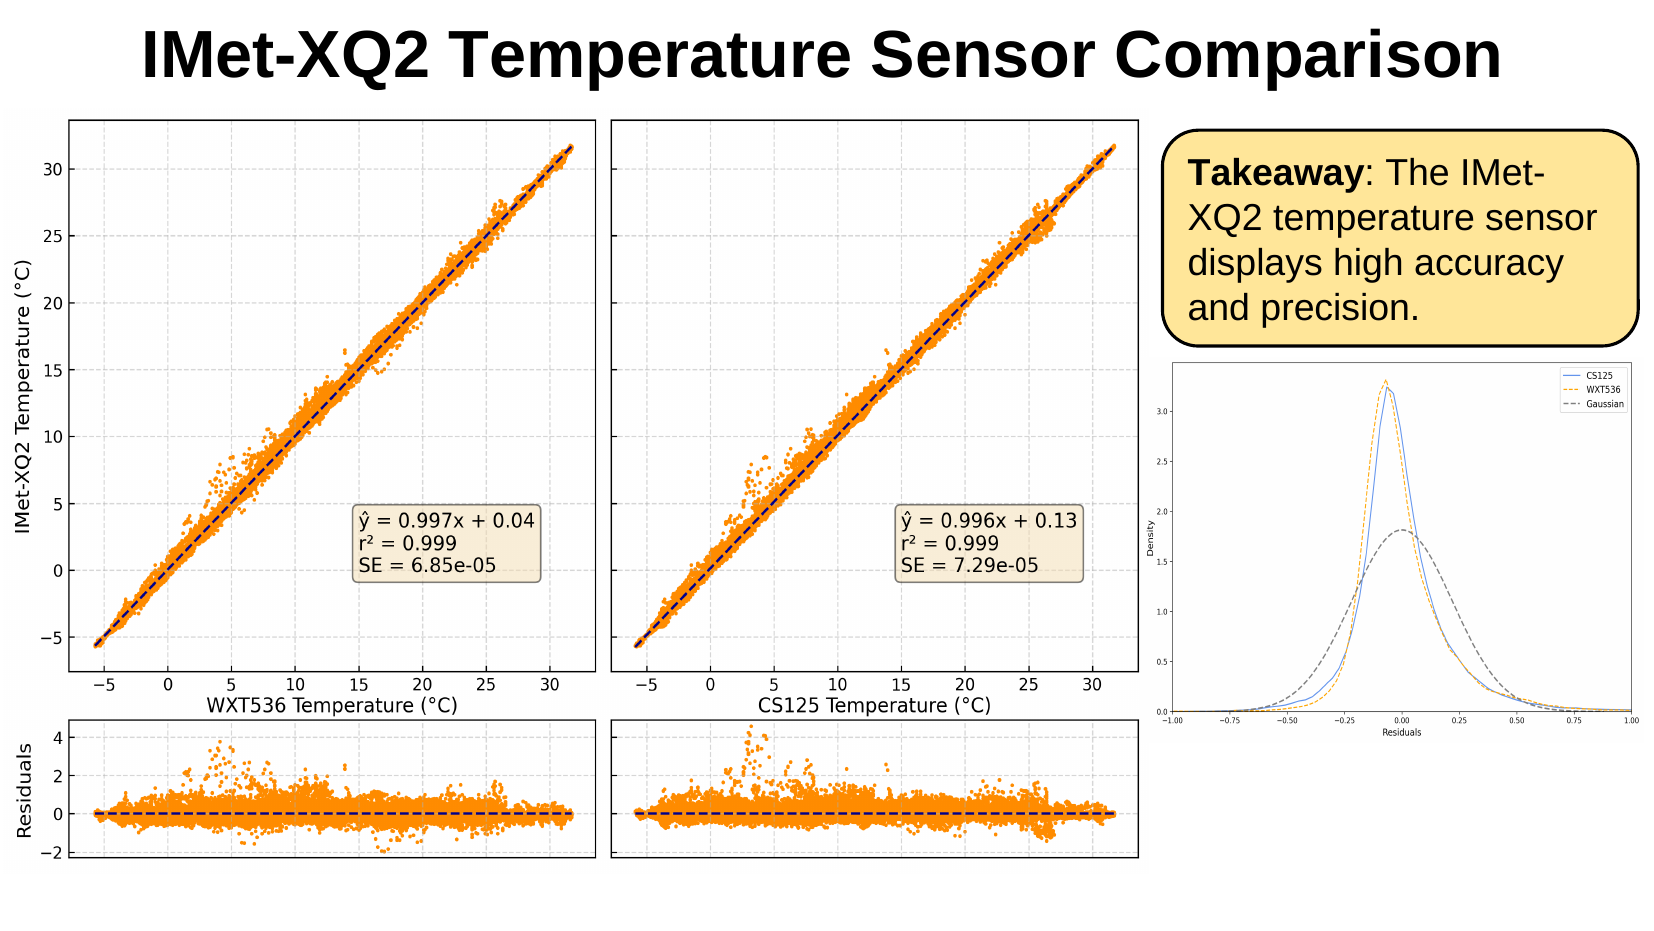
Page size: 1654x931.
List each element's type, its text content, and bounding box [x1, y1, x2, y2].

picture [3, 108, 1644, 874]
text_box Takeaway: The IMet-XQ2 temperature sensor displays high accuracy and precision. [1162, 130, 1639, 347]
title IMet-XQ2 Temperature Sensor Comparison [0, 0, 1651, 101]
